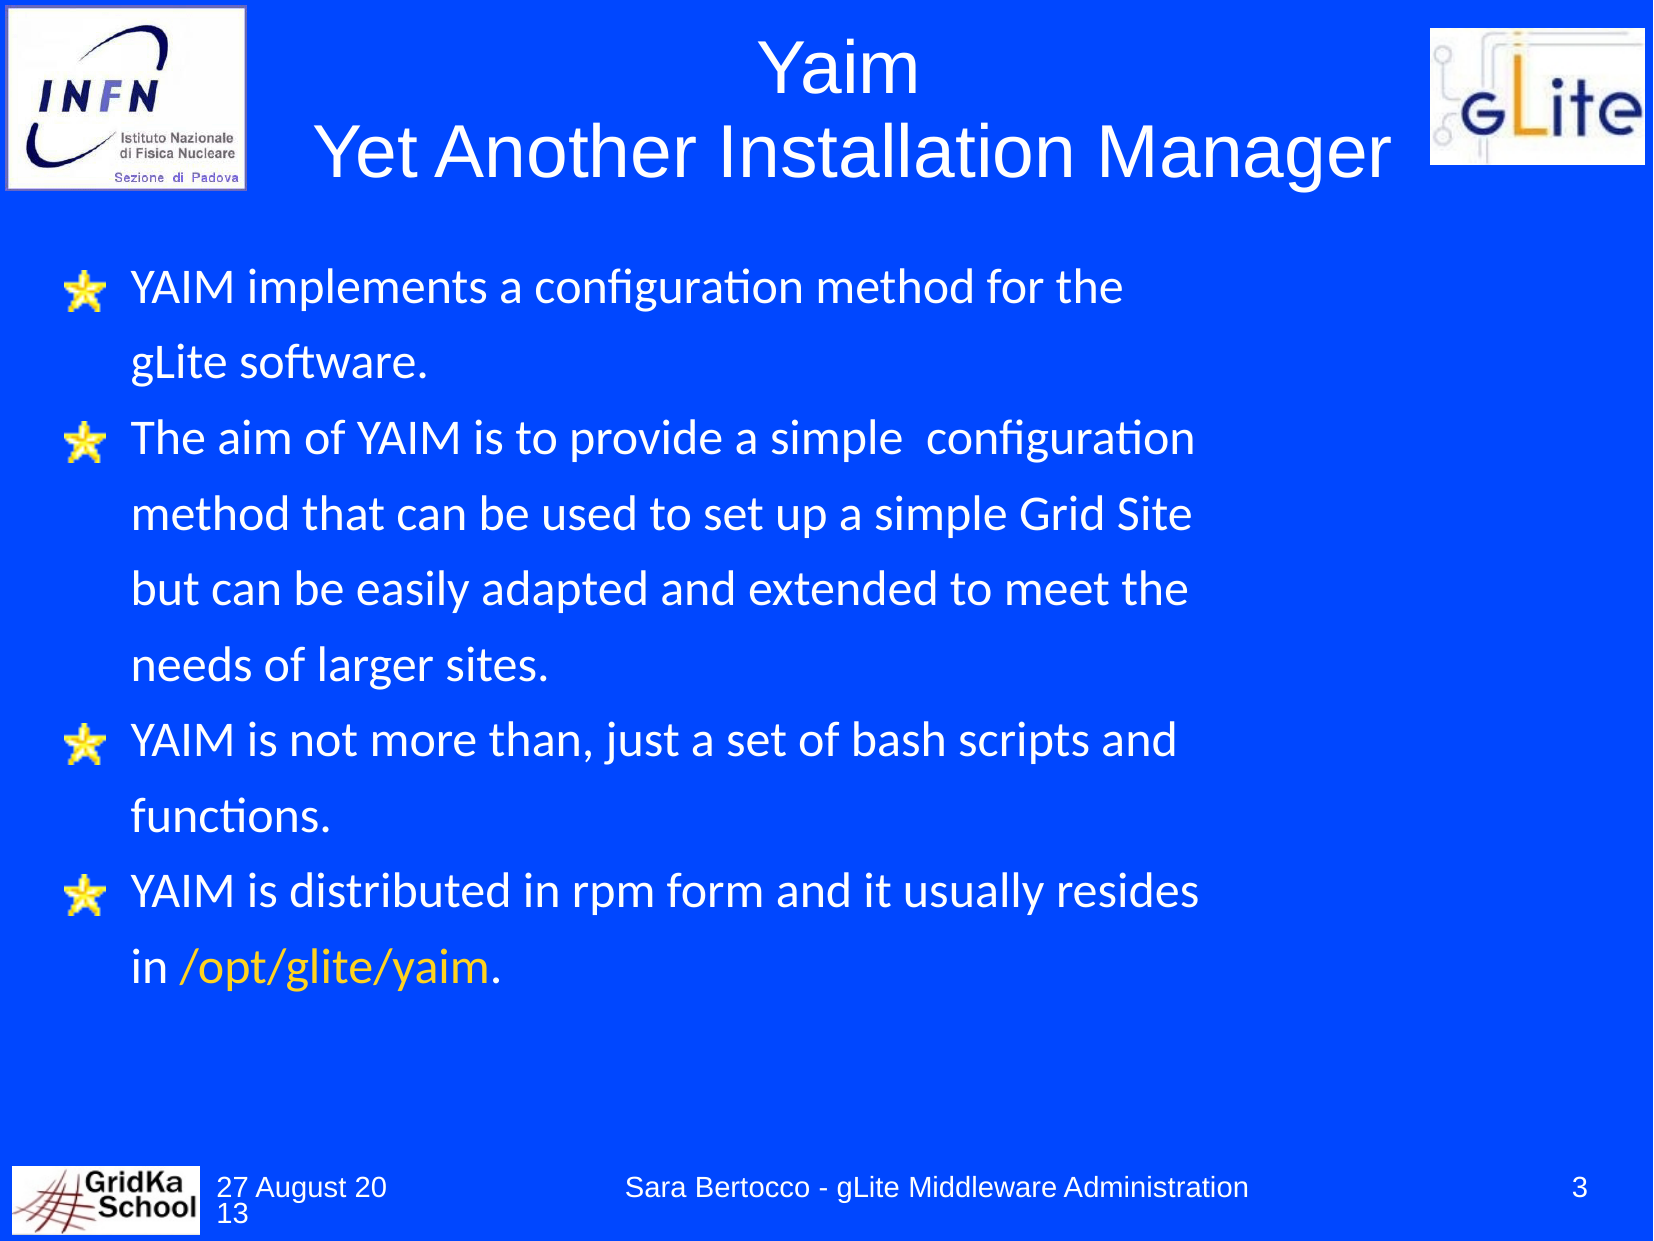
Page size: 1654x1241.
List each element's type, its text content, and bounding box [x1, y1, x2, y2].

picture [5, 5, 247, 191]
title Yaim Yet Another Installation Manager [5, 25, 1645, 194]
picture [12, 1166, 200, 1235]
text_box YAIM implements a configuration method for the gLite software. The aim of YAIM is to provide a simple configuration method that can be used to set up a simple Grid Site but can be easily adapted and extended to meet the needs of larger sites. YAIM is not more than, just a set of bash scripts and functions. YAIM is distributed in rpm form and it usually resides in /opt/glite/yaim. [46, 258, 1597, 1086]
picture [1430, 28, 1645, 165]
